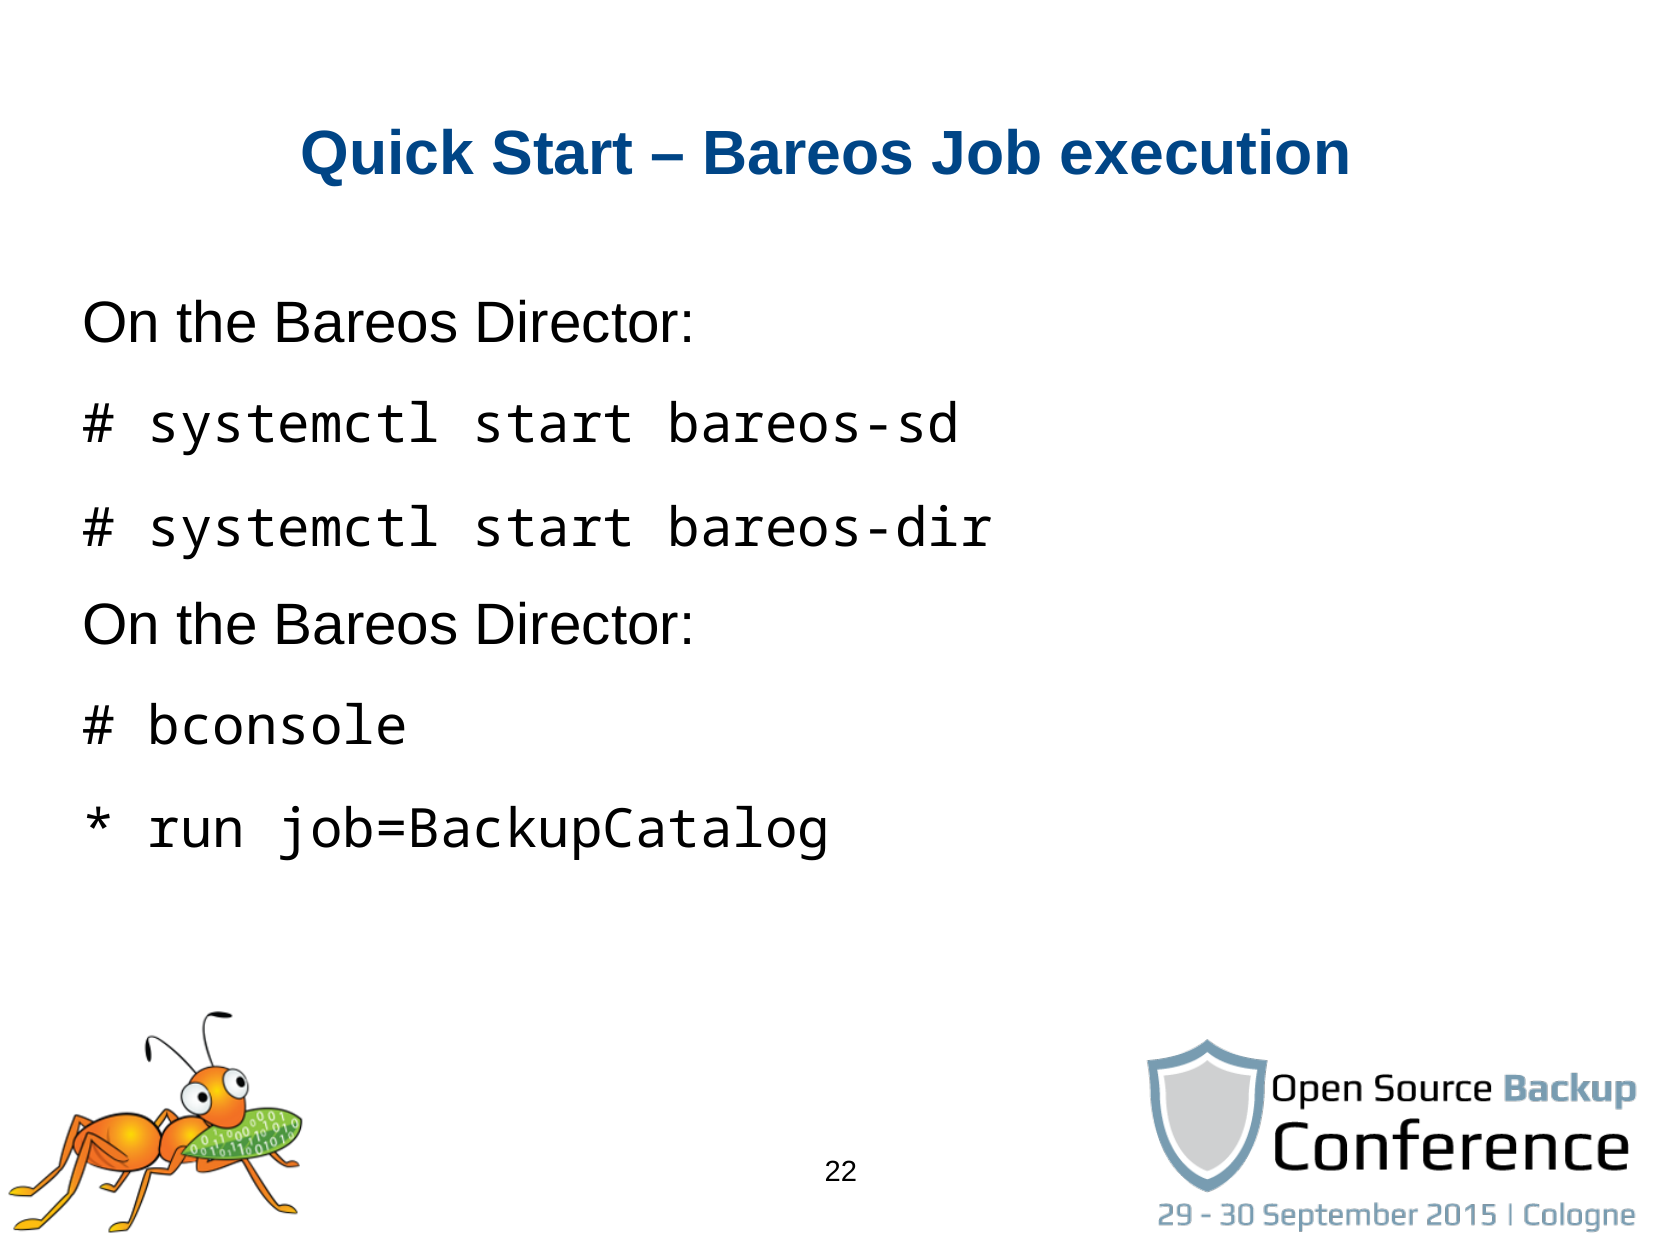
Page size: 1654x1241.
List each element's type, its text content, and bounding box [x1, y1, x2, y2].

picture [5, 1009, 306, 1235]
list On the Bareos Director: # systemctl start bareos-sd # systemctl start bareos-dir On the Bareos Director: # bconsole * run job=BackupCatalog [82, 290, 1571, 1010]
title Quick Start – Bareos Job execution [82, 49, 1571, 257]
picture [1132, 1033, 1654, 1241]
